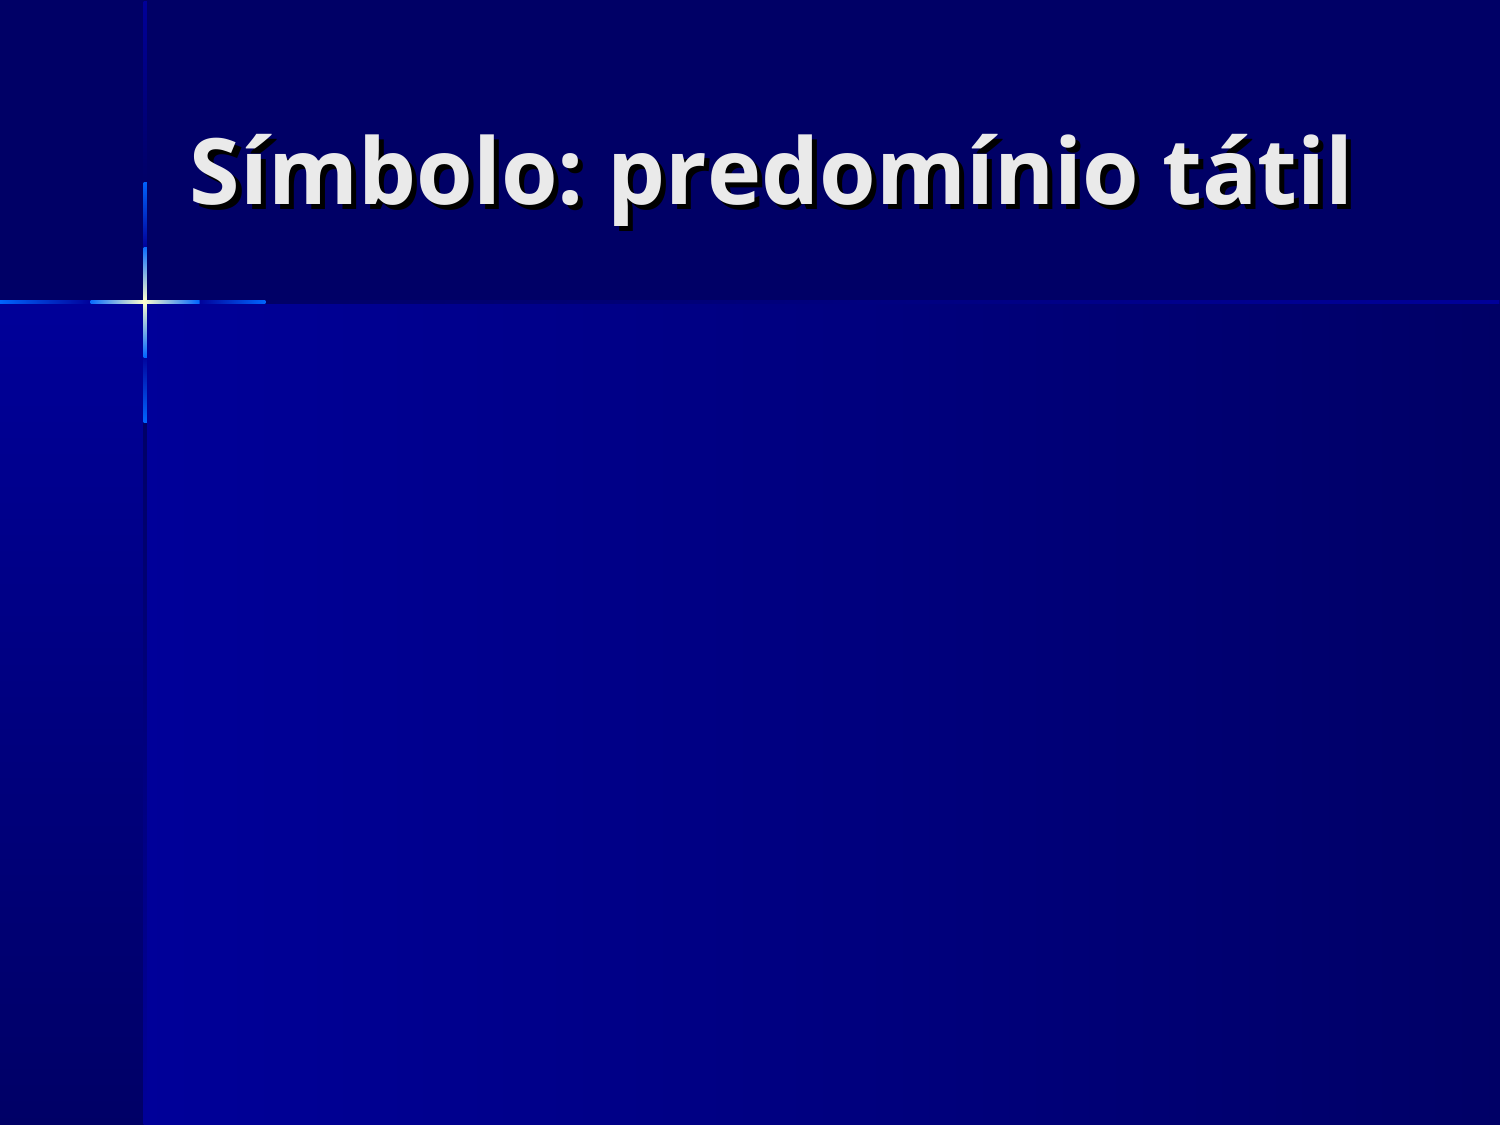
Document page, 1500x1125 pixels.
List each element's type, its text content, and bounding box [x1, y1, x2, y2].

title Símbolo: predomínio tátil [174, 49, 1413, 285]
